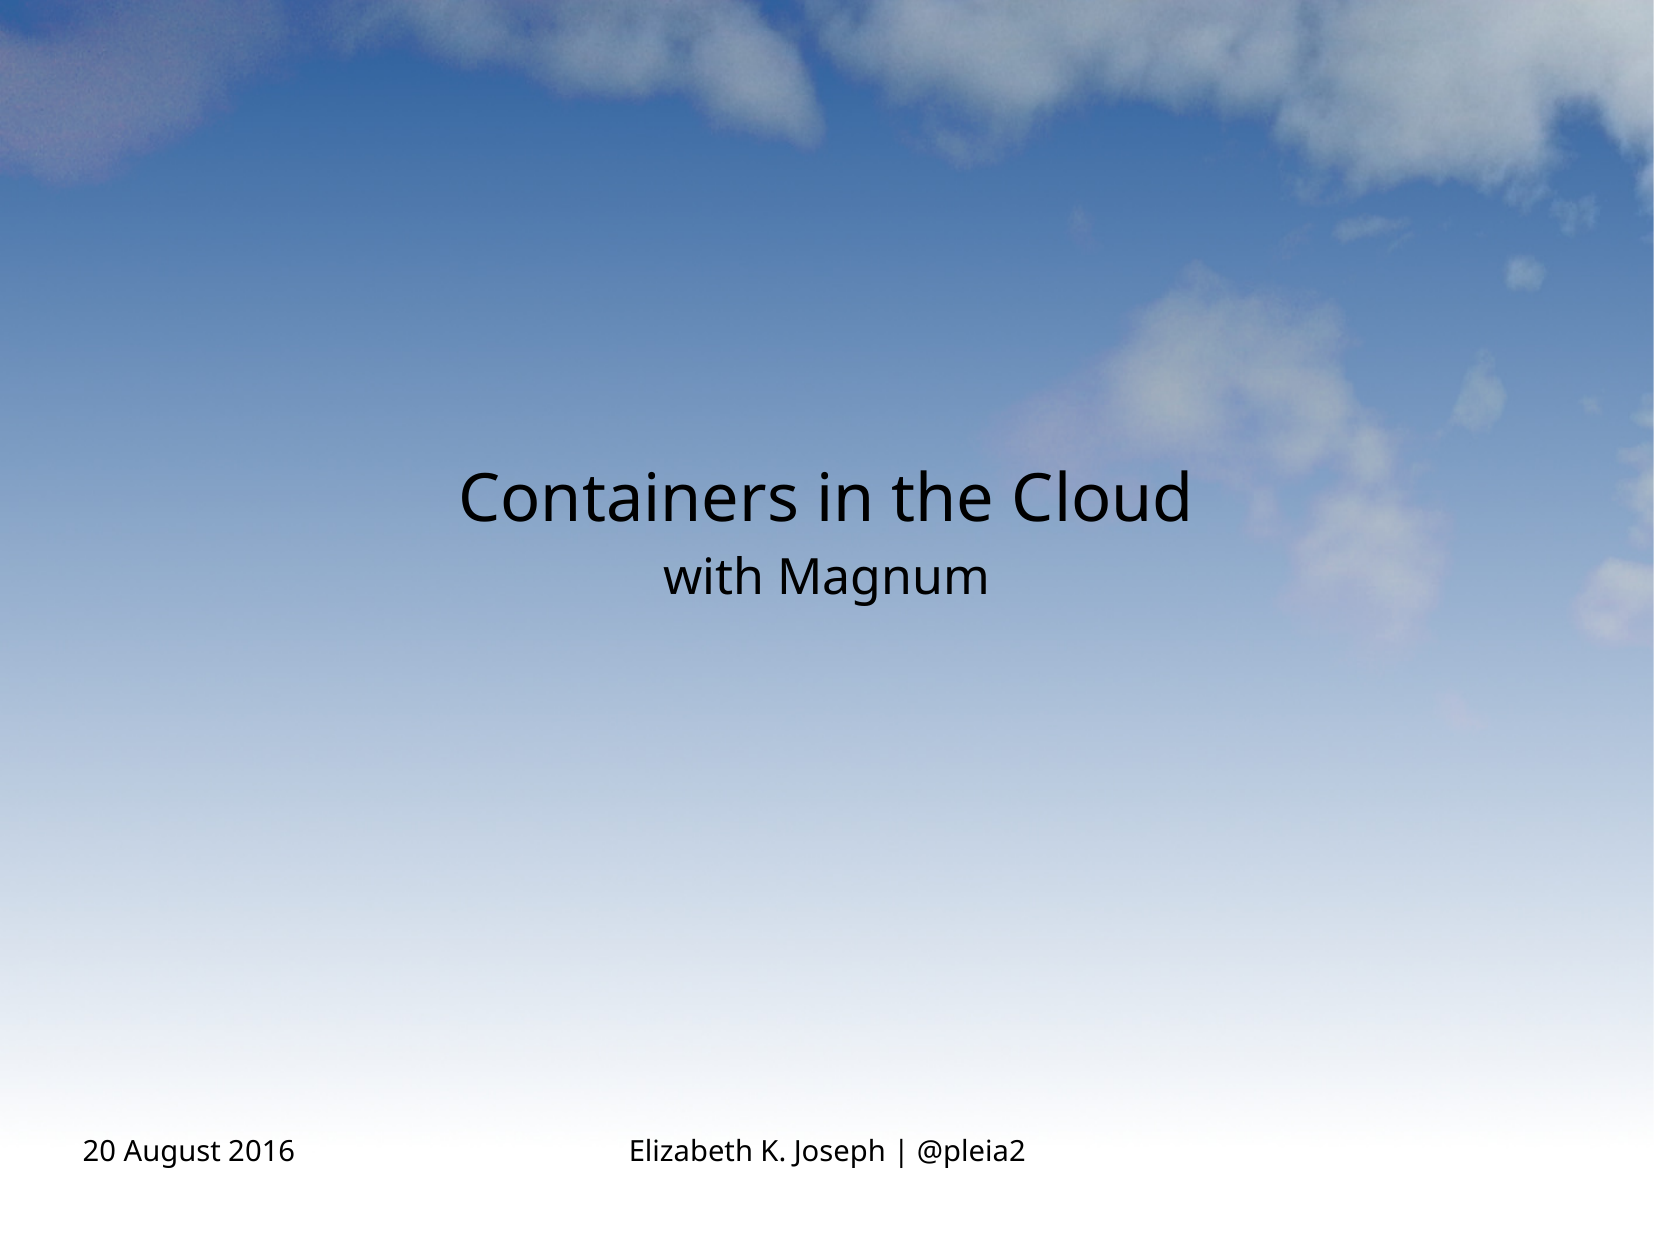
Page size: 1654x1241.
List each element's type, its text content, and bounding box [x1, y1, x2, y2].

picture [0, 0, 1654, 1241]
subtitle Containers in the Cloud with Magnum [82, 49, 1571, 1010]
